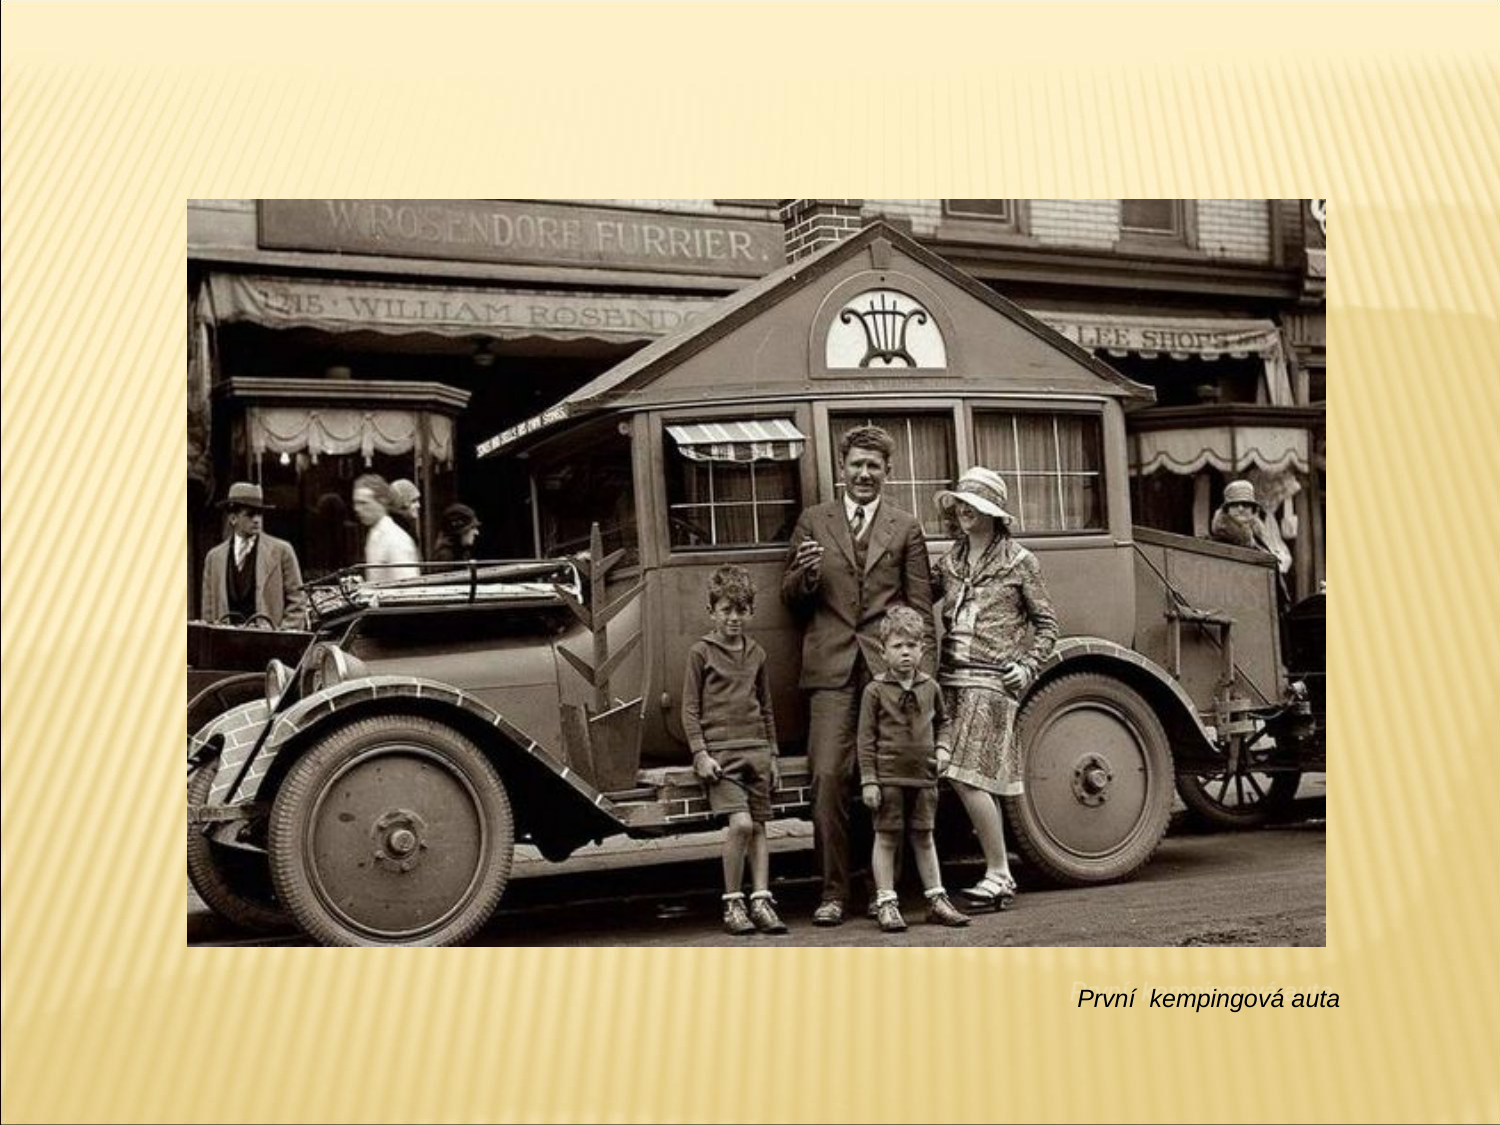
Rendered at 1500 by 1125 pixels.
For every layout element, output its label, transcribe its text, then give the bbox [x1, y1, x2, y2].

text_box První kempingová auta [1062, 975, 1363, 1021]
picture [0, 0, 1500, 1125]
